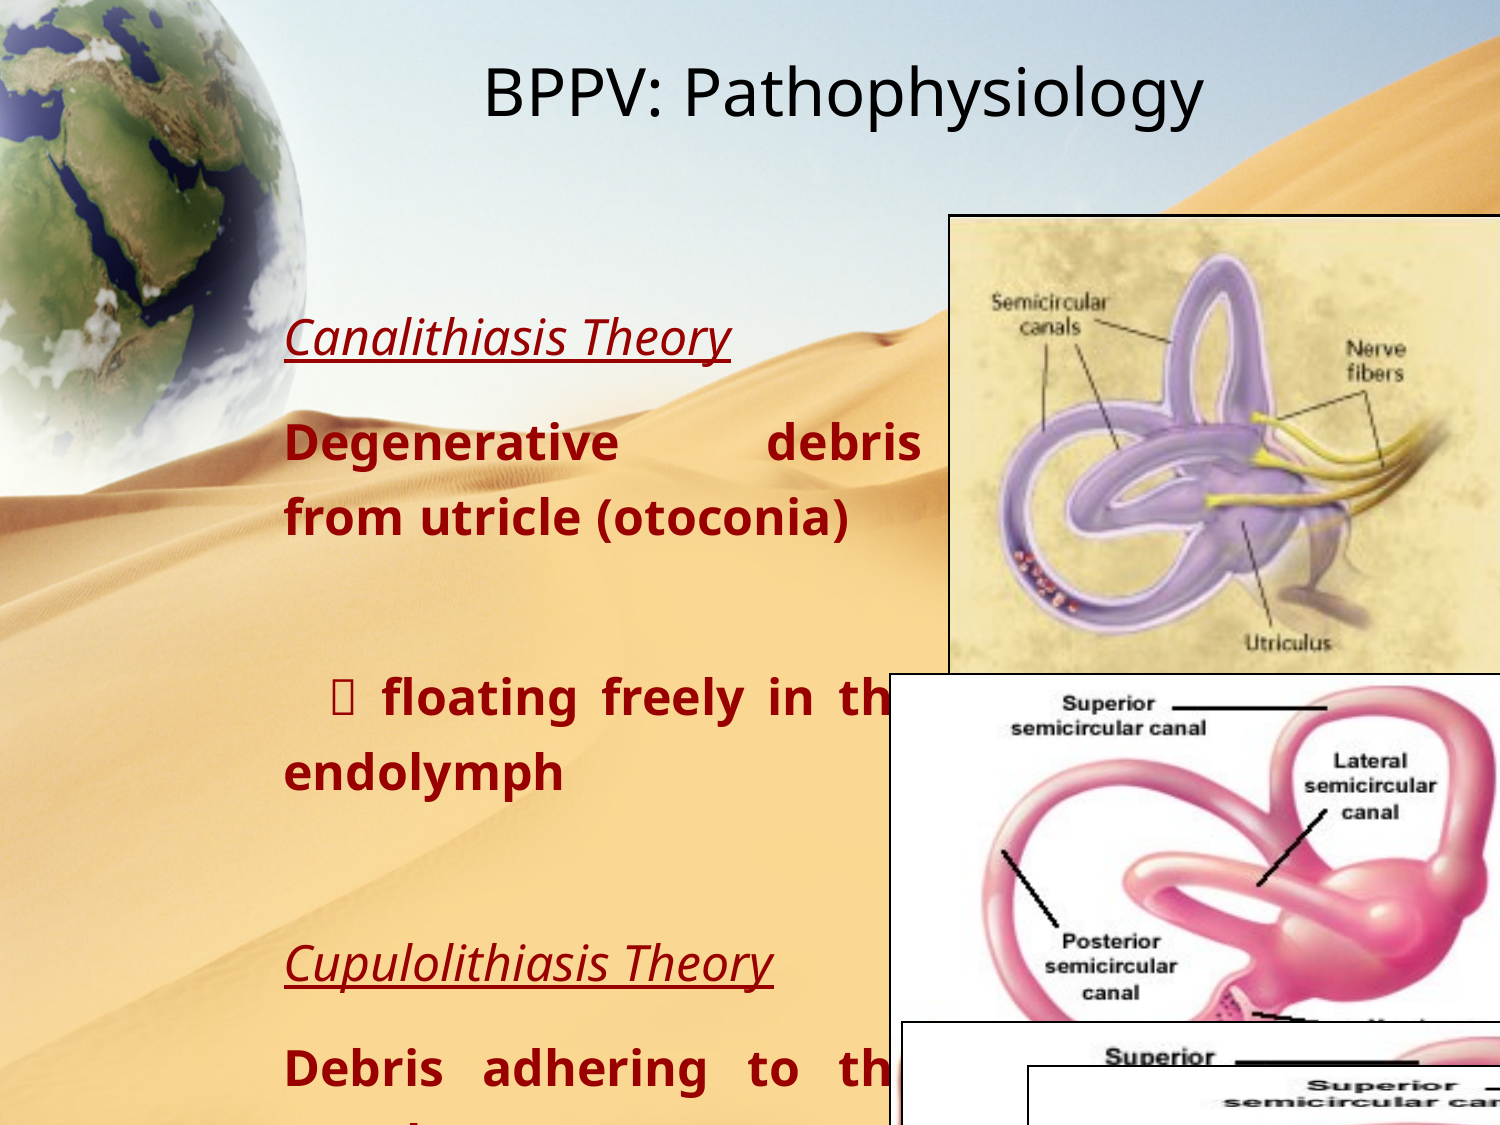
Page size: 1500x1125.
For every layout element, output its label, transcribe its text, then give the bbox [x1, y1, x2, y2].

text_box BPPV: Pathophysiology [225, 37, 1463, 225]
picture [950, 216, 1500, 673]
picture [891, 675, 1500, 1125]
picture [1028, 1066, 1500, 1125]
picture [0, 0, 1500, 1125]
text_box Canalithiasis Theory Degenerative debris from utricle (otoconia)  floating freely in the endolymph Cupulolithiasis Theory Debris adhering to the cupula [212, 287, 938, 1025]
picture [902, 1023, 1500, 1125]
